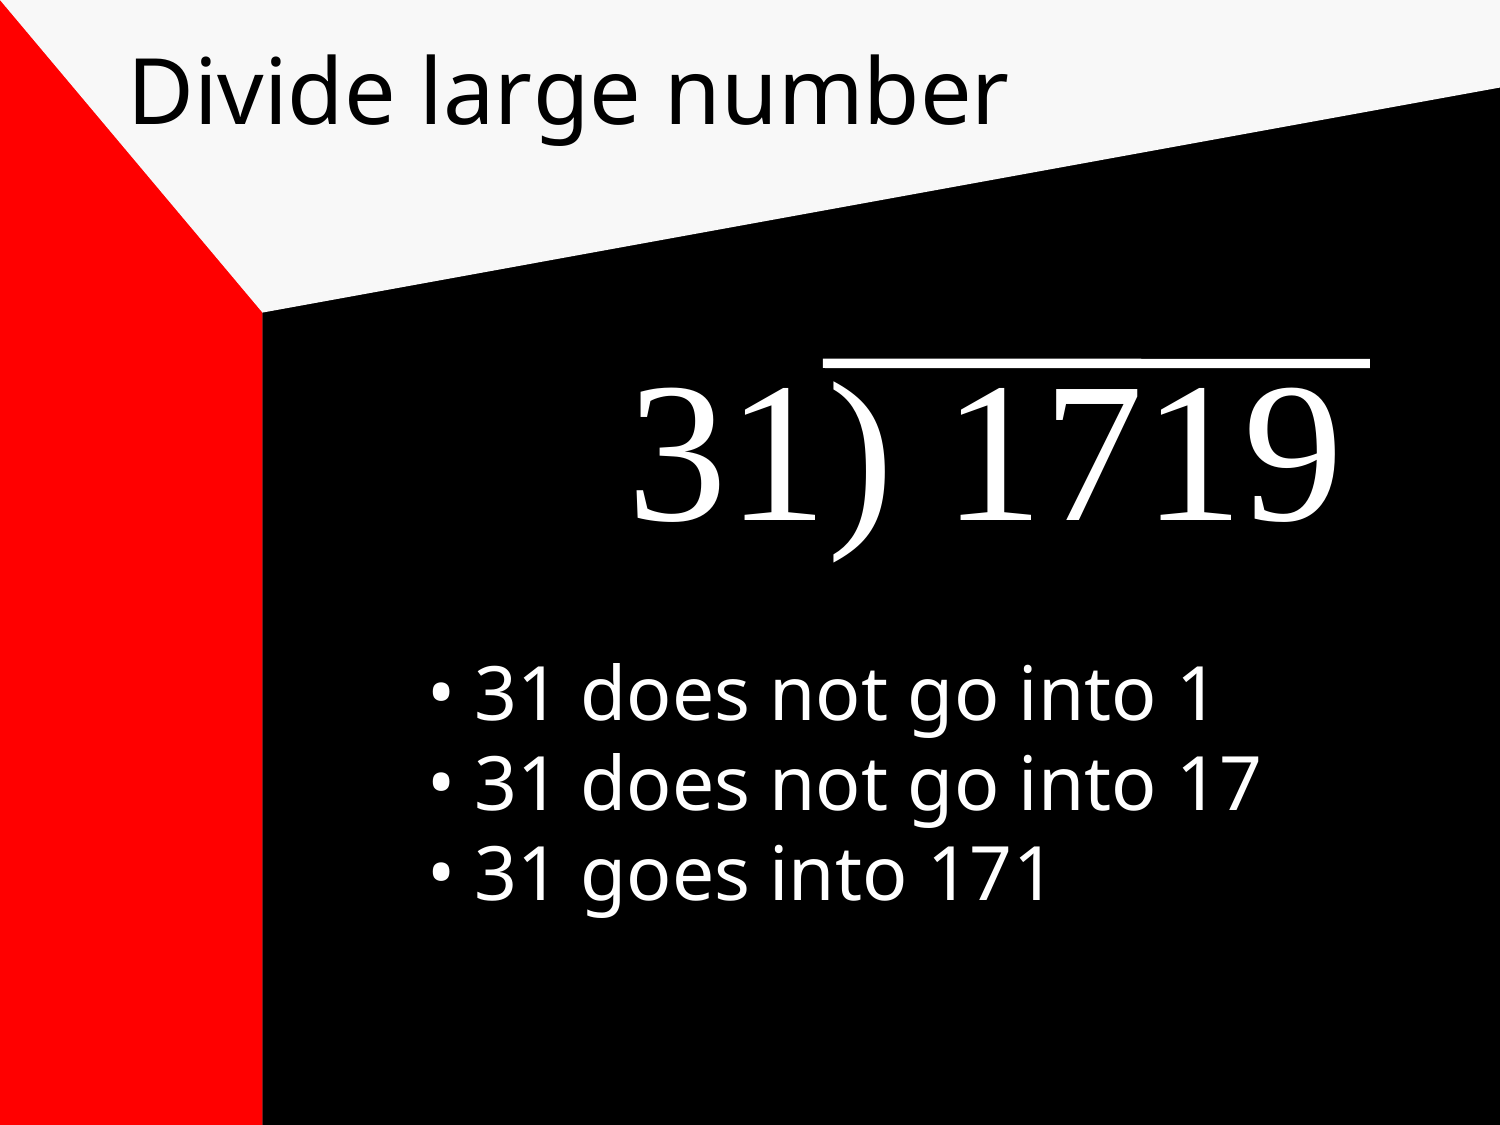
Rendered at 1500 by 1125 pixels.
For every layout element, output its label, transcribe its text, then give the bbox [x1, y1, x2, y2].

text_box 31 does not go into 1 31 does not go into 17 31 goes into 171 [412, 637, 1278, 923]
title Divide large number [112, 24, 1388, 213]
text_box 31) 1719 [612, 312, 1359, 568]
